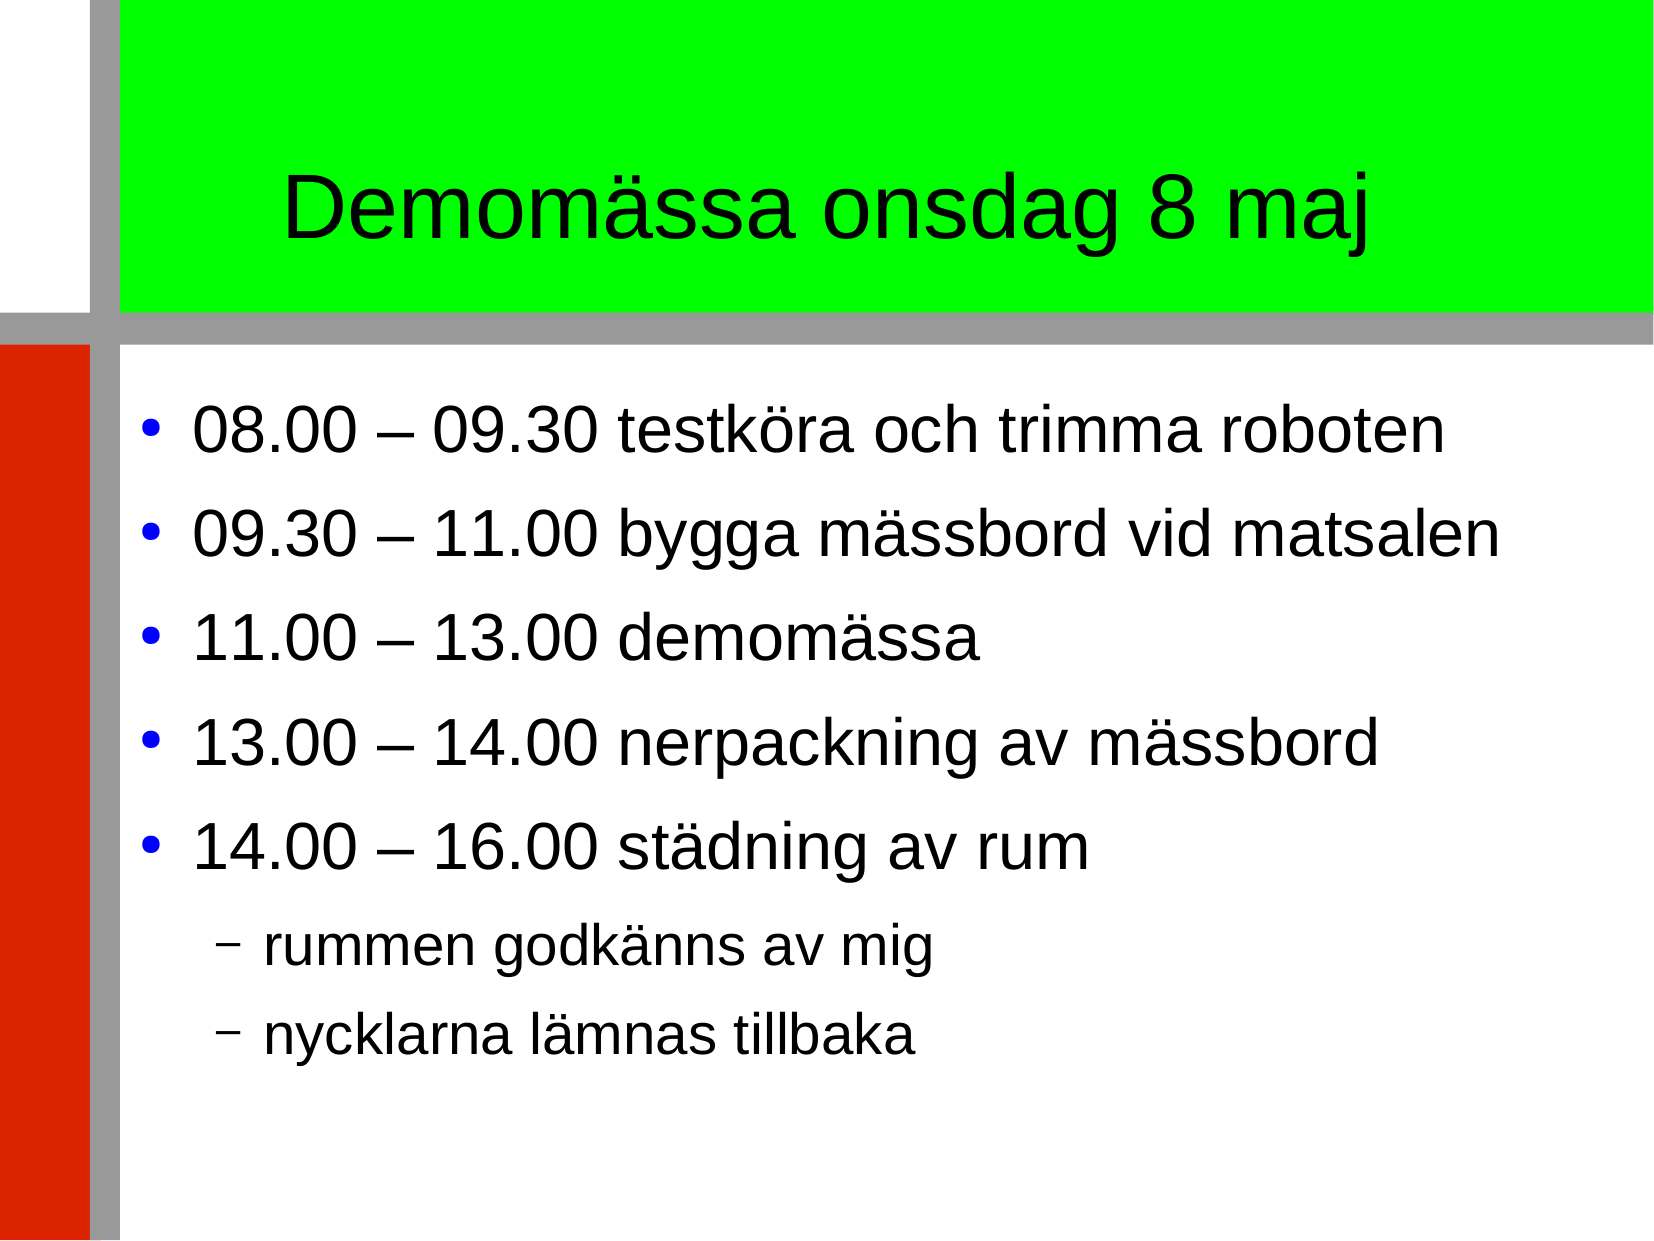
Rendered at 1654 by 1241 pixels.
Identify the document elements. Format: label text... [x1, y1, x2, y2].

list 08.00 – 09.30 testköra och trimma roboten 09.30 – 11.00 bygga mässbord vid matsalen 11.00 – 13.00 demomässa 13.00 – 14.00 nerpackning av mässbord 14.00 – 16.00 städning av rum rummen godkänns av mig nycklarna lämnas tillbaka [121, 391, 1595, 1127]
title Demomässa onsdag 8 maj [121, 102, 1534, 311]
